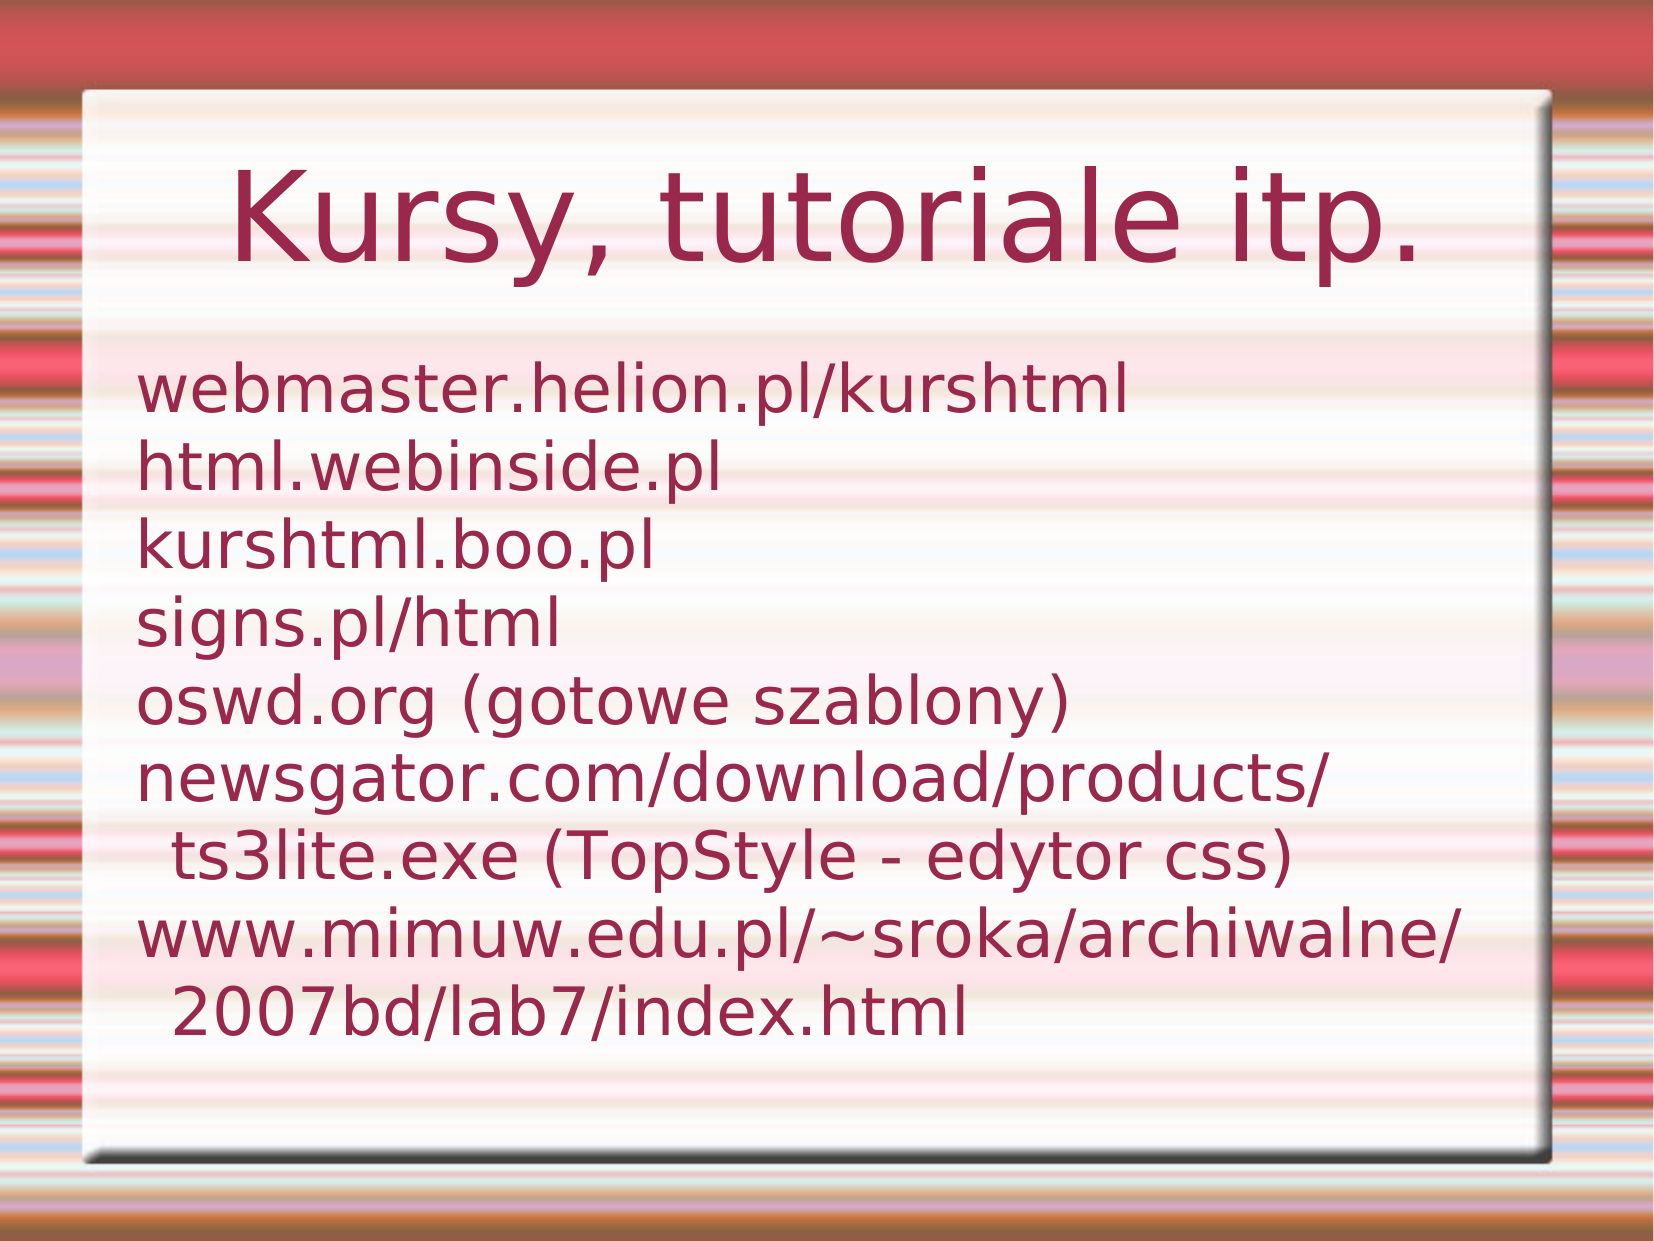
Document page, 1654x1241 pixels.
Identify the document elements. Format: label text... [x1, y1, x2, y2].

picture [0, 0, 1654, 1241]
subtitle webmaster.helion.pl/kurshtml html.webinside.pl kurshtml.boo.pl signs.pl/html oswd.org (gotowe szablony) newsgator.com/download/products/ts3lite.exe (TopStyle - edytor css) www.mimuw.edu.pl/~sroka/archiwalne/2007bd/lab7/index.html [134, 241, 1516, 1063]
title Kursy, tutoriale itp. [121, 114, 1534, 322]
